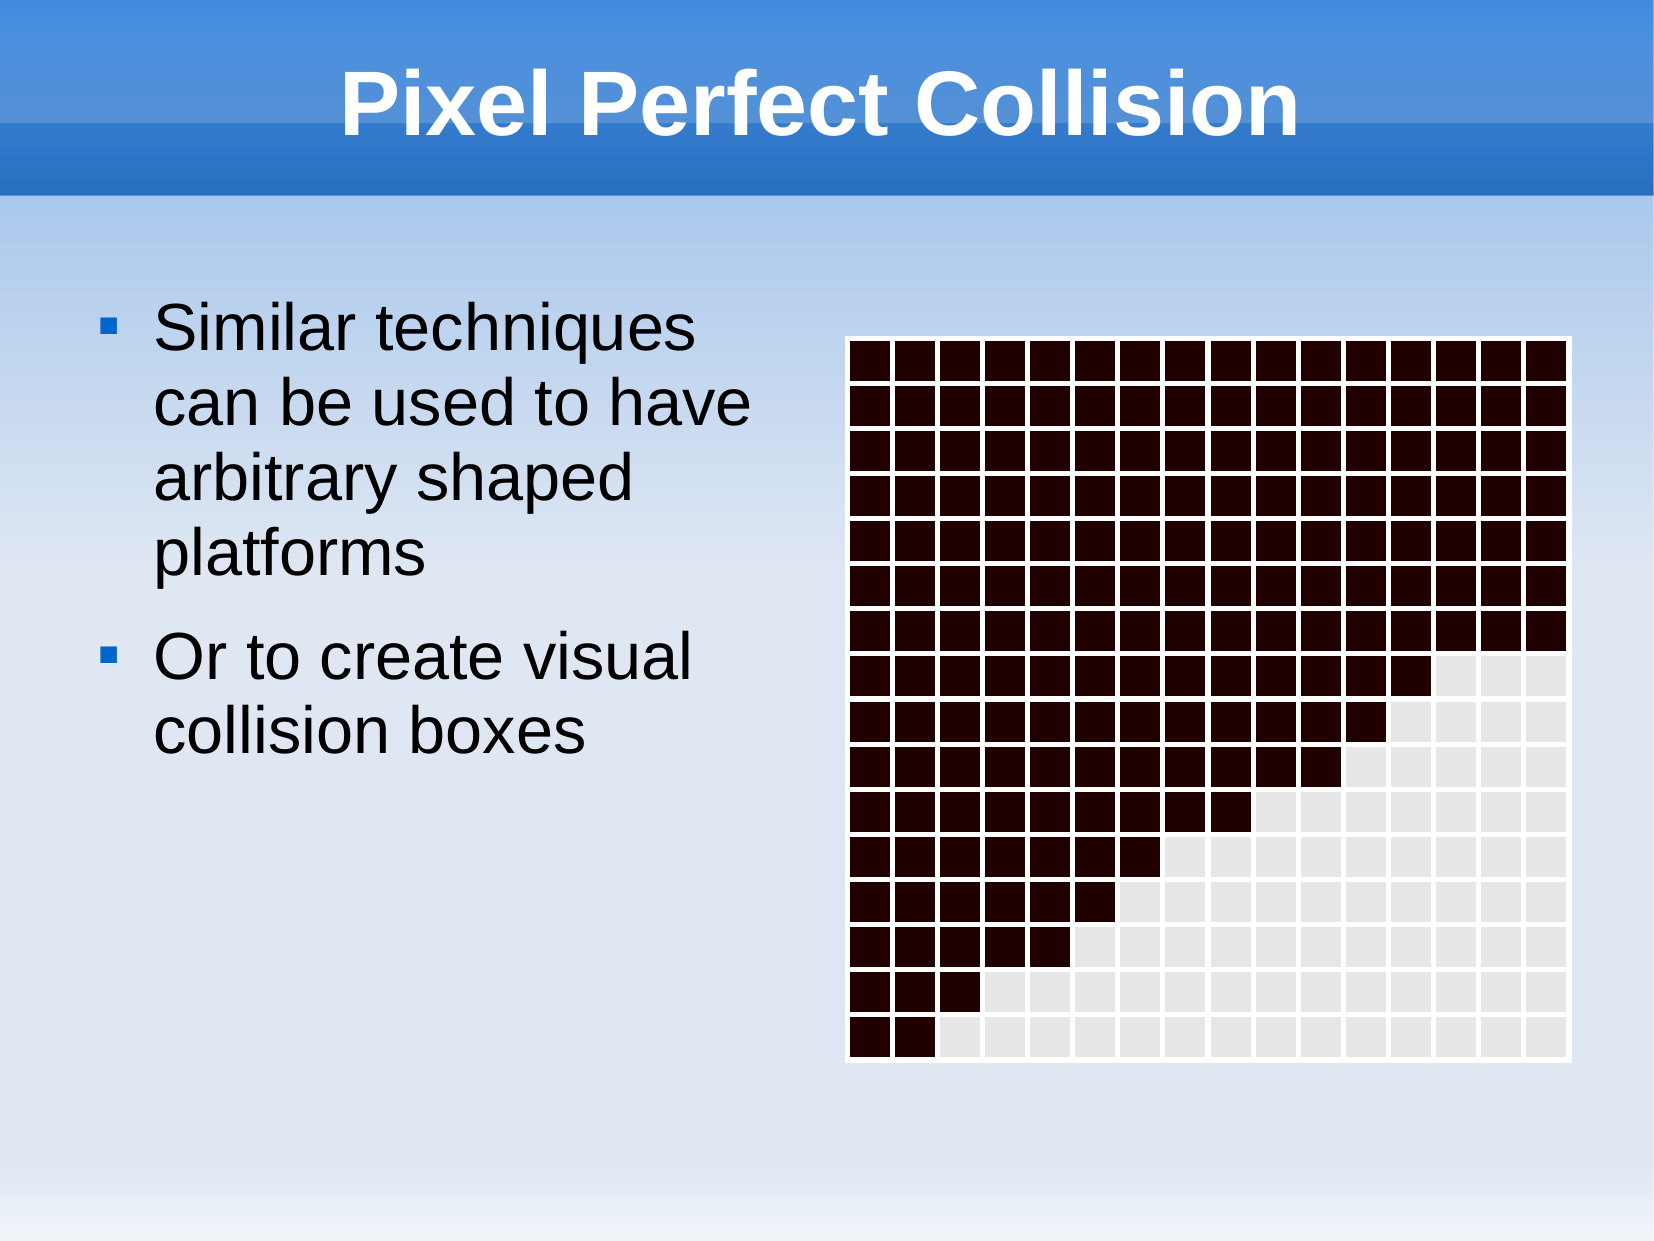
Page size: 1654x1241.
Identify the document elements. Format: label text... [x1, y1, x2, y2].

picture [0, 0, 1654, 1241]
list Similar techniques can be used to have arbitrary shaped platforms Or to create visual collision boxes [82, 290, 809, 1109]
title Pixel Perfect Collision [76, 0, 1565, 208]
